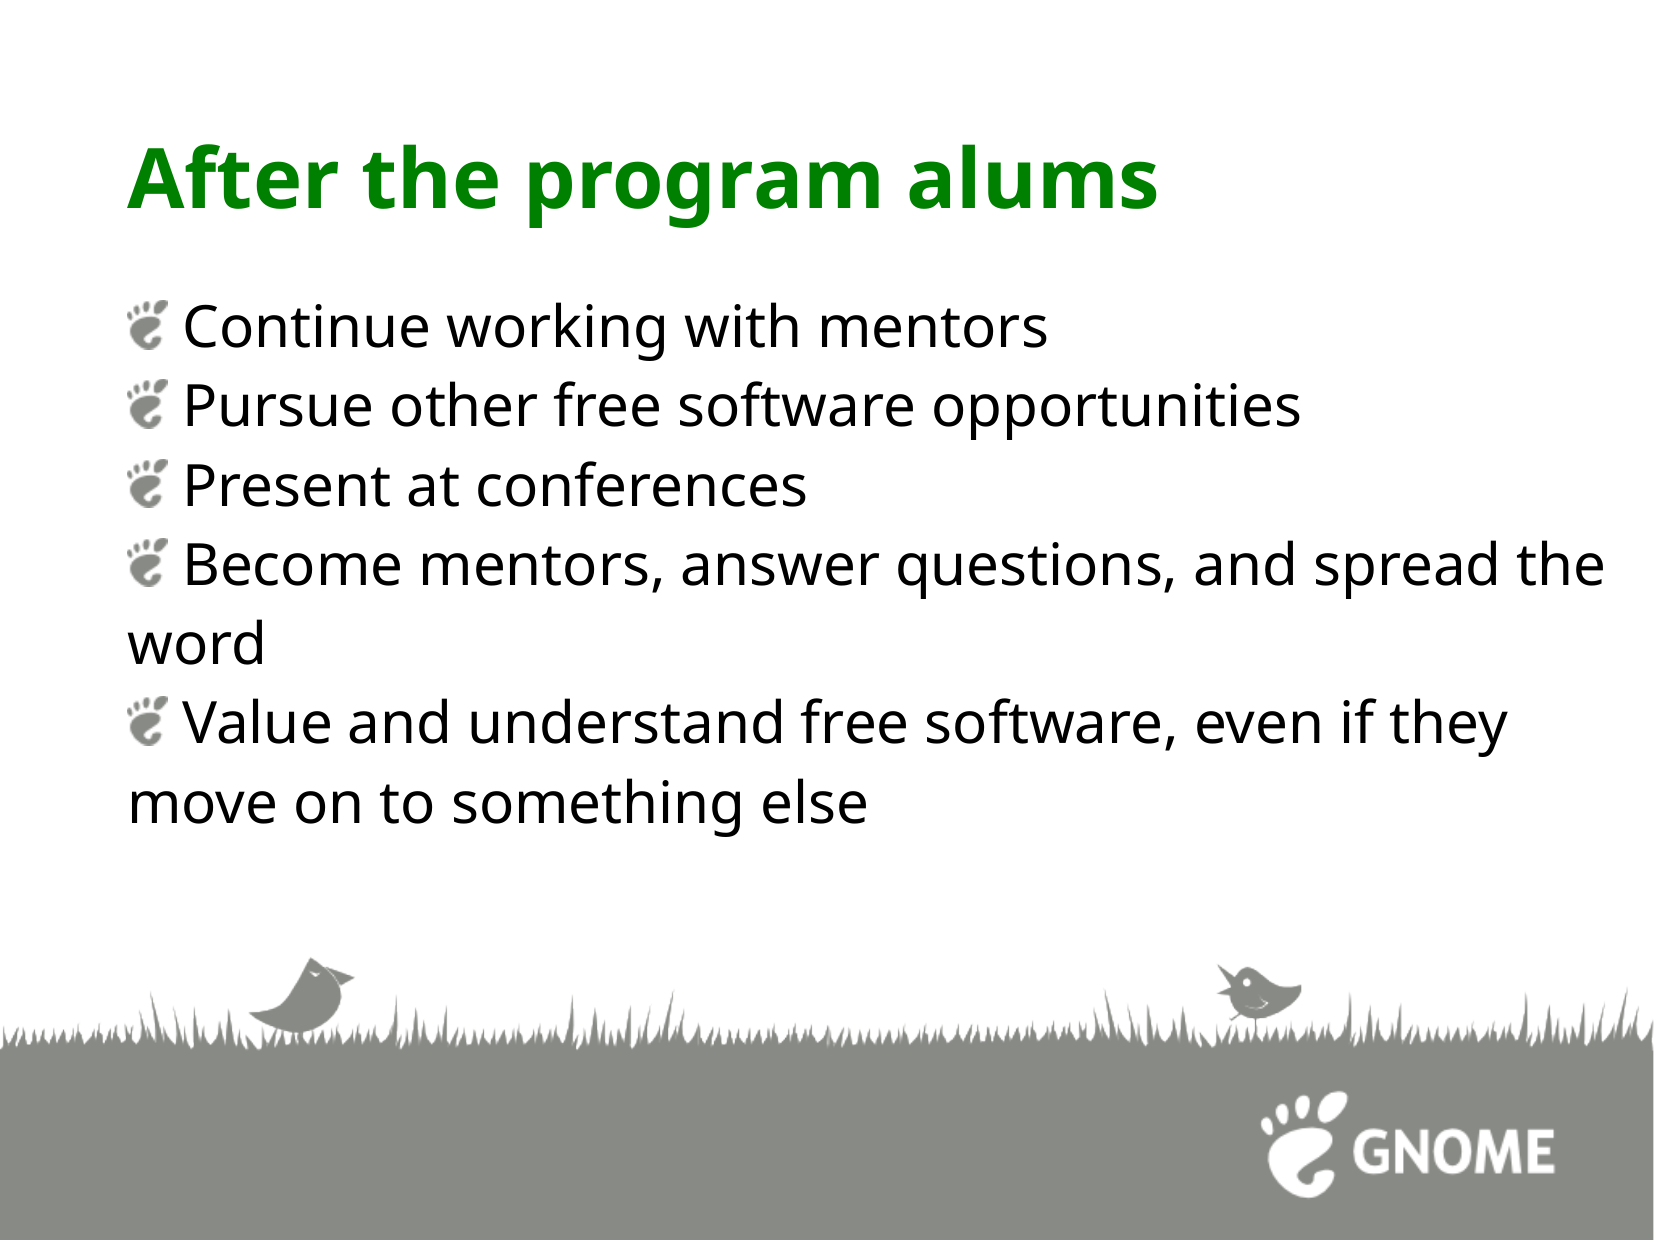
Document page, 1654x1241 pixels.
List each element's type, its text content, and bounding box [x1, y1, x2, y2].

text_box After the program alums [112, 112, 1654, 239]
picture [0, 0, 1654, 1241]
text_box Continue working with mentors Pursue other free software opportunities Present at conferences Become mentors, answer questions, and spread the word Value and understand free software, even if they move on to something else [112, 277, 1654, 843]
